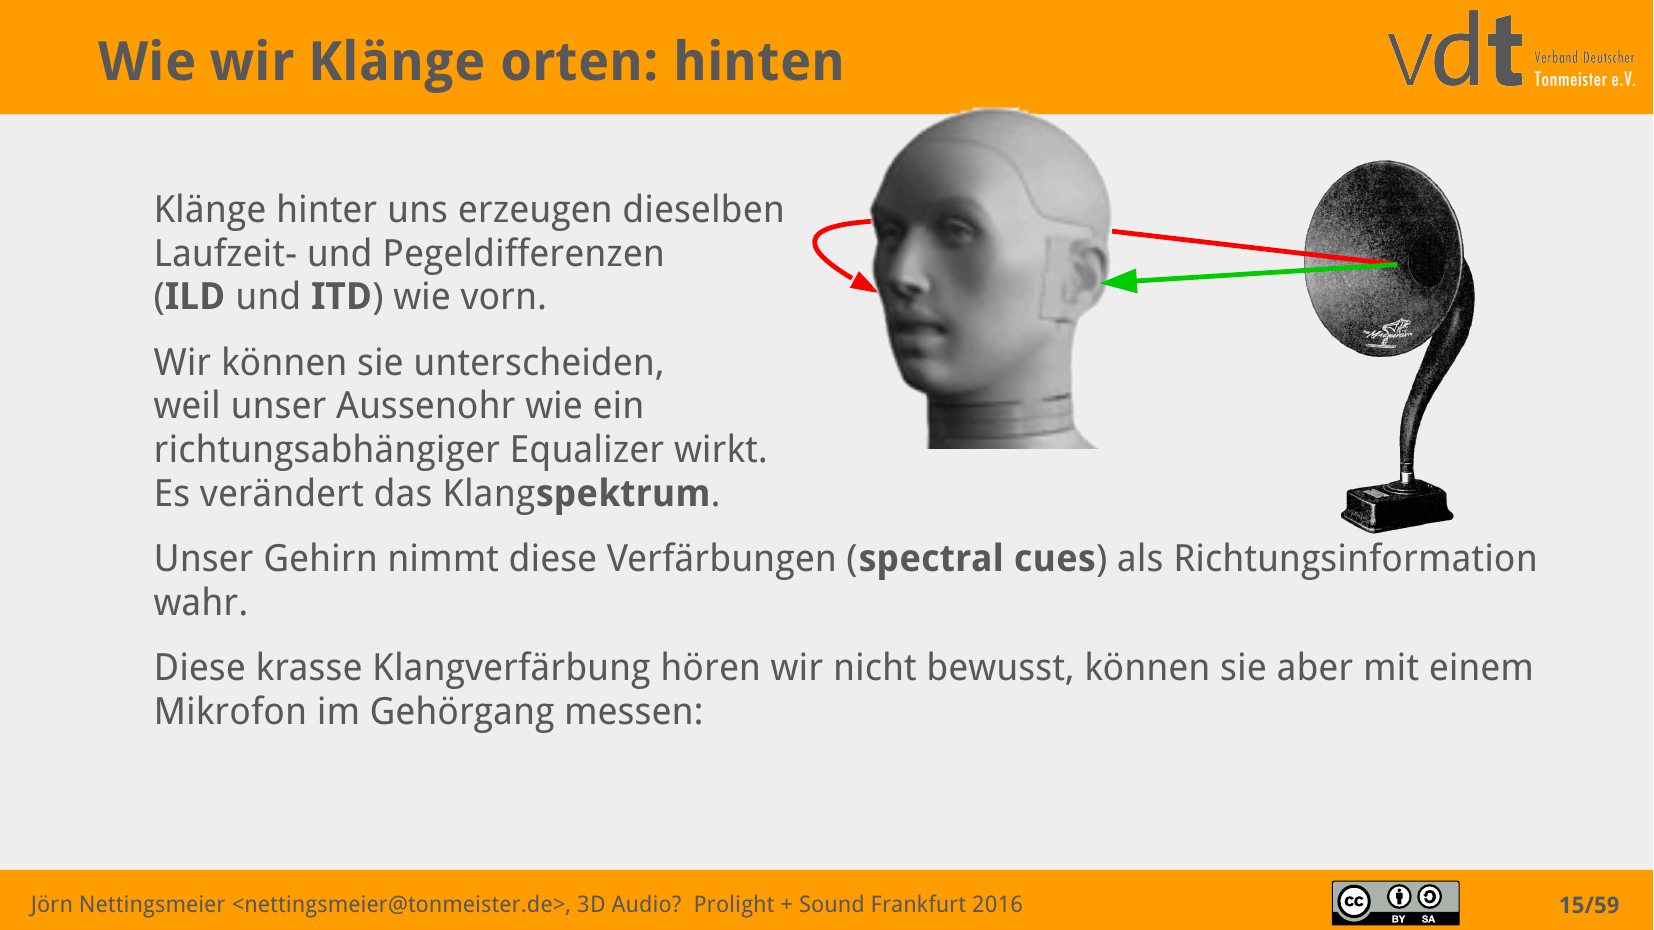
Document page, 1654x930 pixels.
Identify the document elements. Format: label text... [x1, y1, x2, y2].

list Klänge hinter uns erzeugen dieselben Laufzeit- und Pegeldifferenzen (ILD und ITD) wie vorn. Wir können sie unterscheiden, weil unser Aussenohr wie ein richtungsabhängiger Equalizer wirkt. Es verändert das Klangspektrum. Unser Gehirn nimmt diese Verfärbungen (spectral cues) als Richtungsinformation wahr. Diese krasse Klangverfärbung hören wir nicht bewusst, können sie aber mit einem Mikrofon im Gehörgang messen: [82, 188, 1571, 825]
title Wie wir Klänge orten: hinten [98, 4, 1216, 119]
picture [648, 42, 1488, 543]
picture [1377, 0, 1646, 104]
